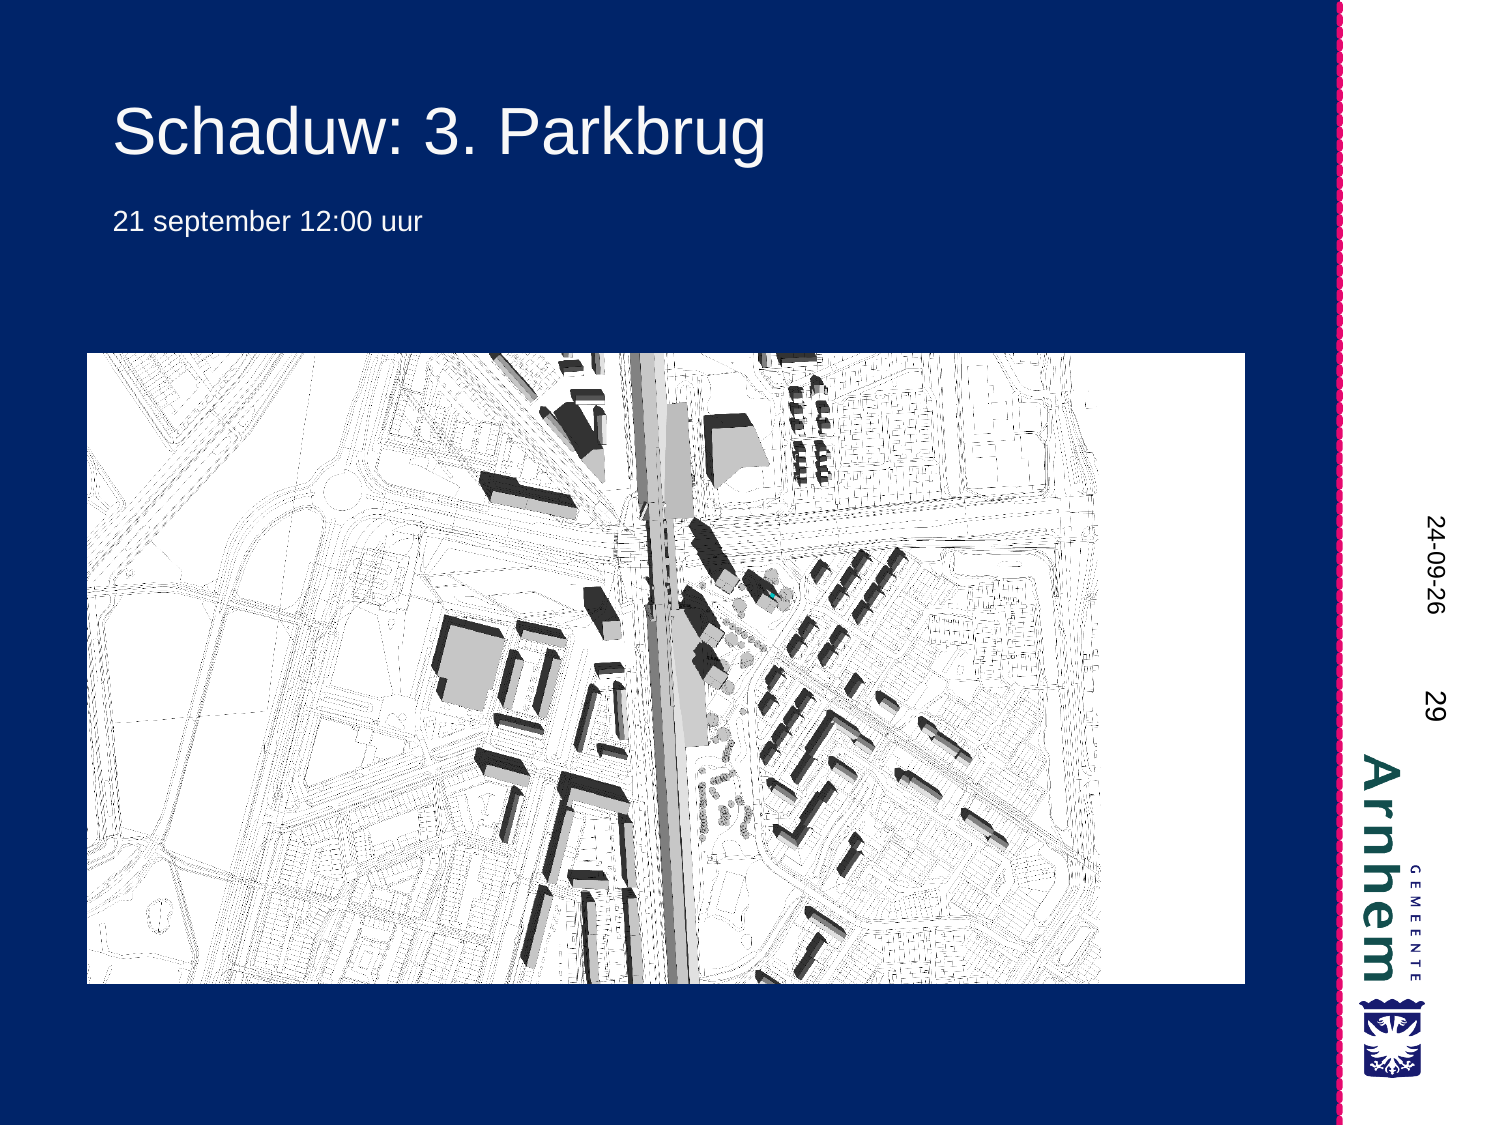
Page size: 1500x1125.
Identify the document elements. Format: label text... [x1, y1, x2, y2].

text_box Schaduw: 3. Parkbrug 21 september 12:00 uur [112, 87, 1270, 251]
text_box 15-2-2022 [1410, 500, 1461, 688]
picture [87, 353, 1245, 984]
text_box 29 [1412, 675, 1463, 751]
